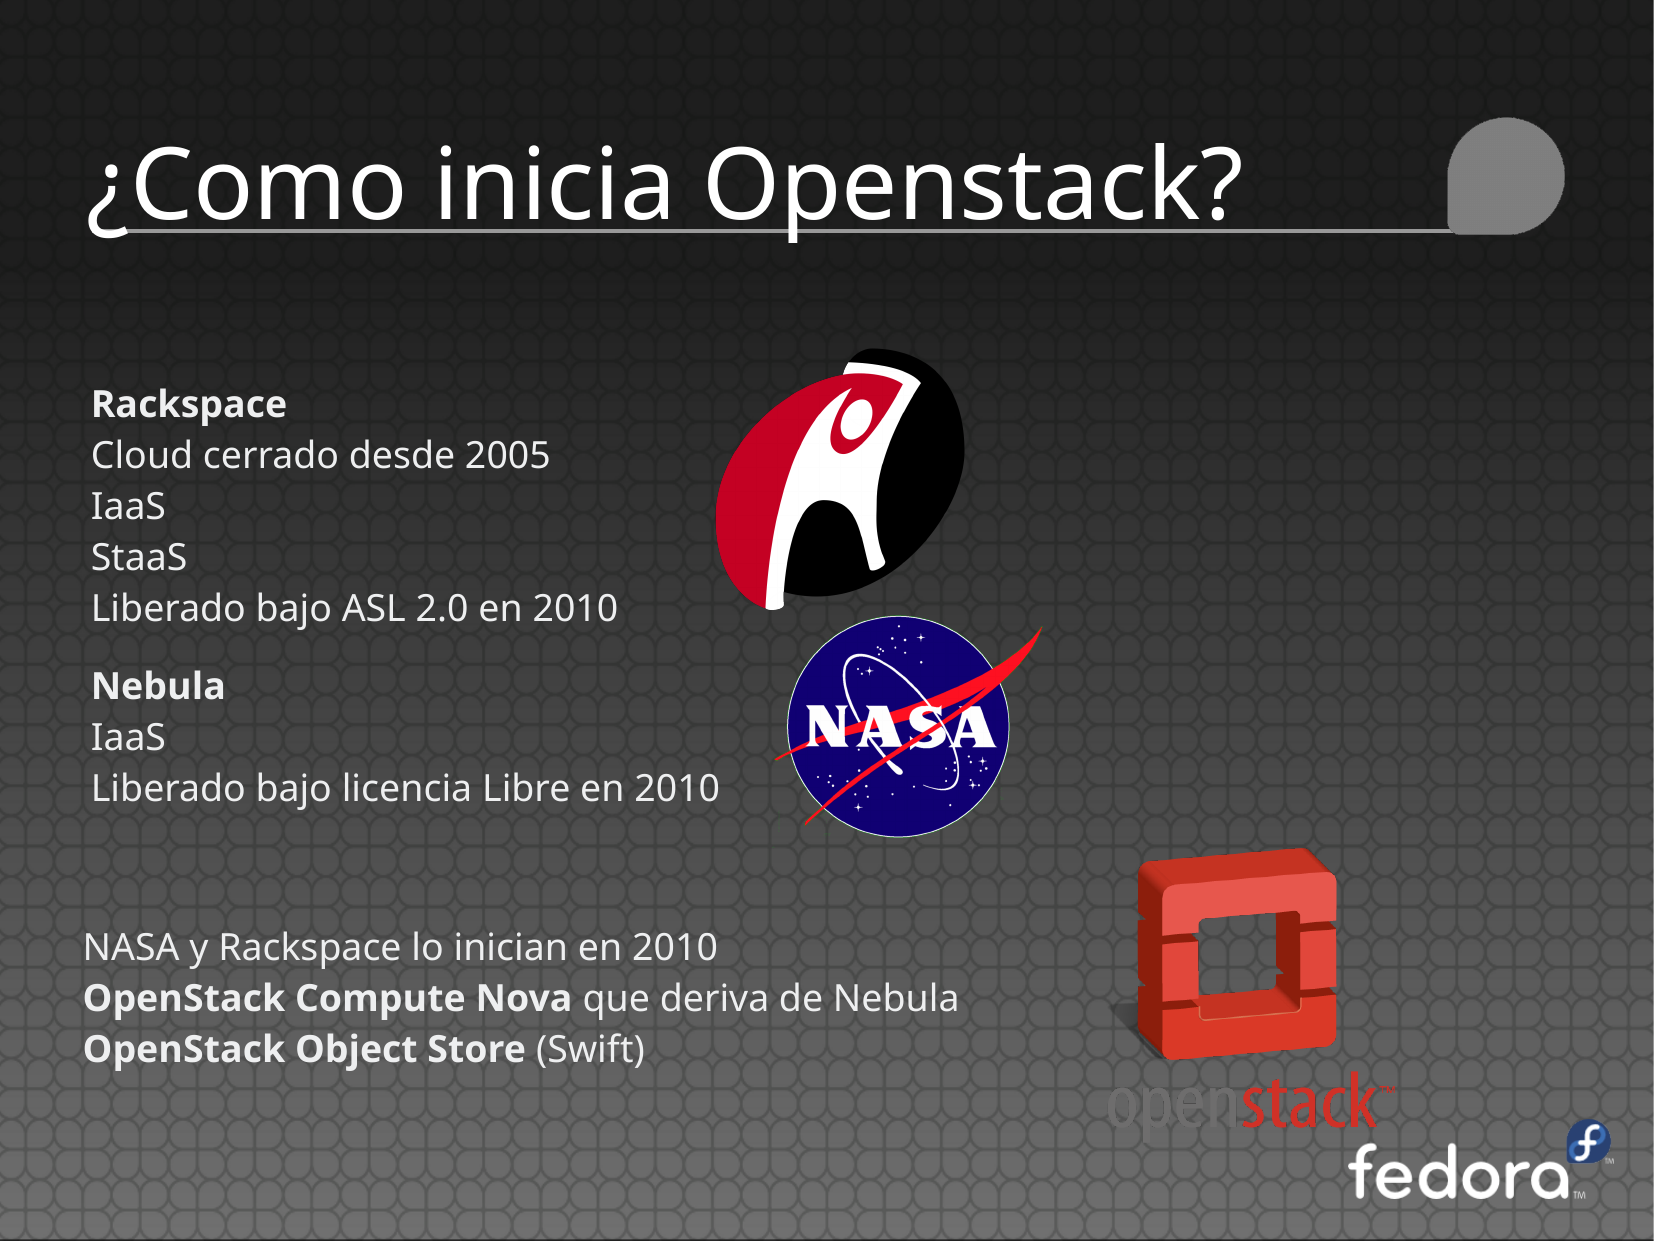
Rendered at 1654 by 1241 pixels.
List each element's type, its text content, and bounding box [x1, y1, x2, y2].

picture [0, 0, 1654, 1241]
title ¿Como inicia Openstack? [86, 112, 1576, 249]
text_box Nebula IaaS Liberado bajo licencia Libre en 2010 [76, 651, 787, 798]
text_box Rackspace Cloud cerrado desde 2005 IaaS StaaS Liberado bajo ASL 2.0 en 2010 [76, 370, 682, 603]
text_box NASA y Rackspace lo inician en 2010 OpenStack Compute Nova que deriva de Nebula OpenStack Object Store (Swift) [67, 912, 1065, 1059]
